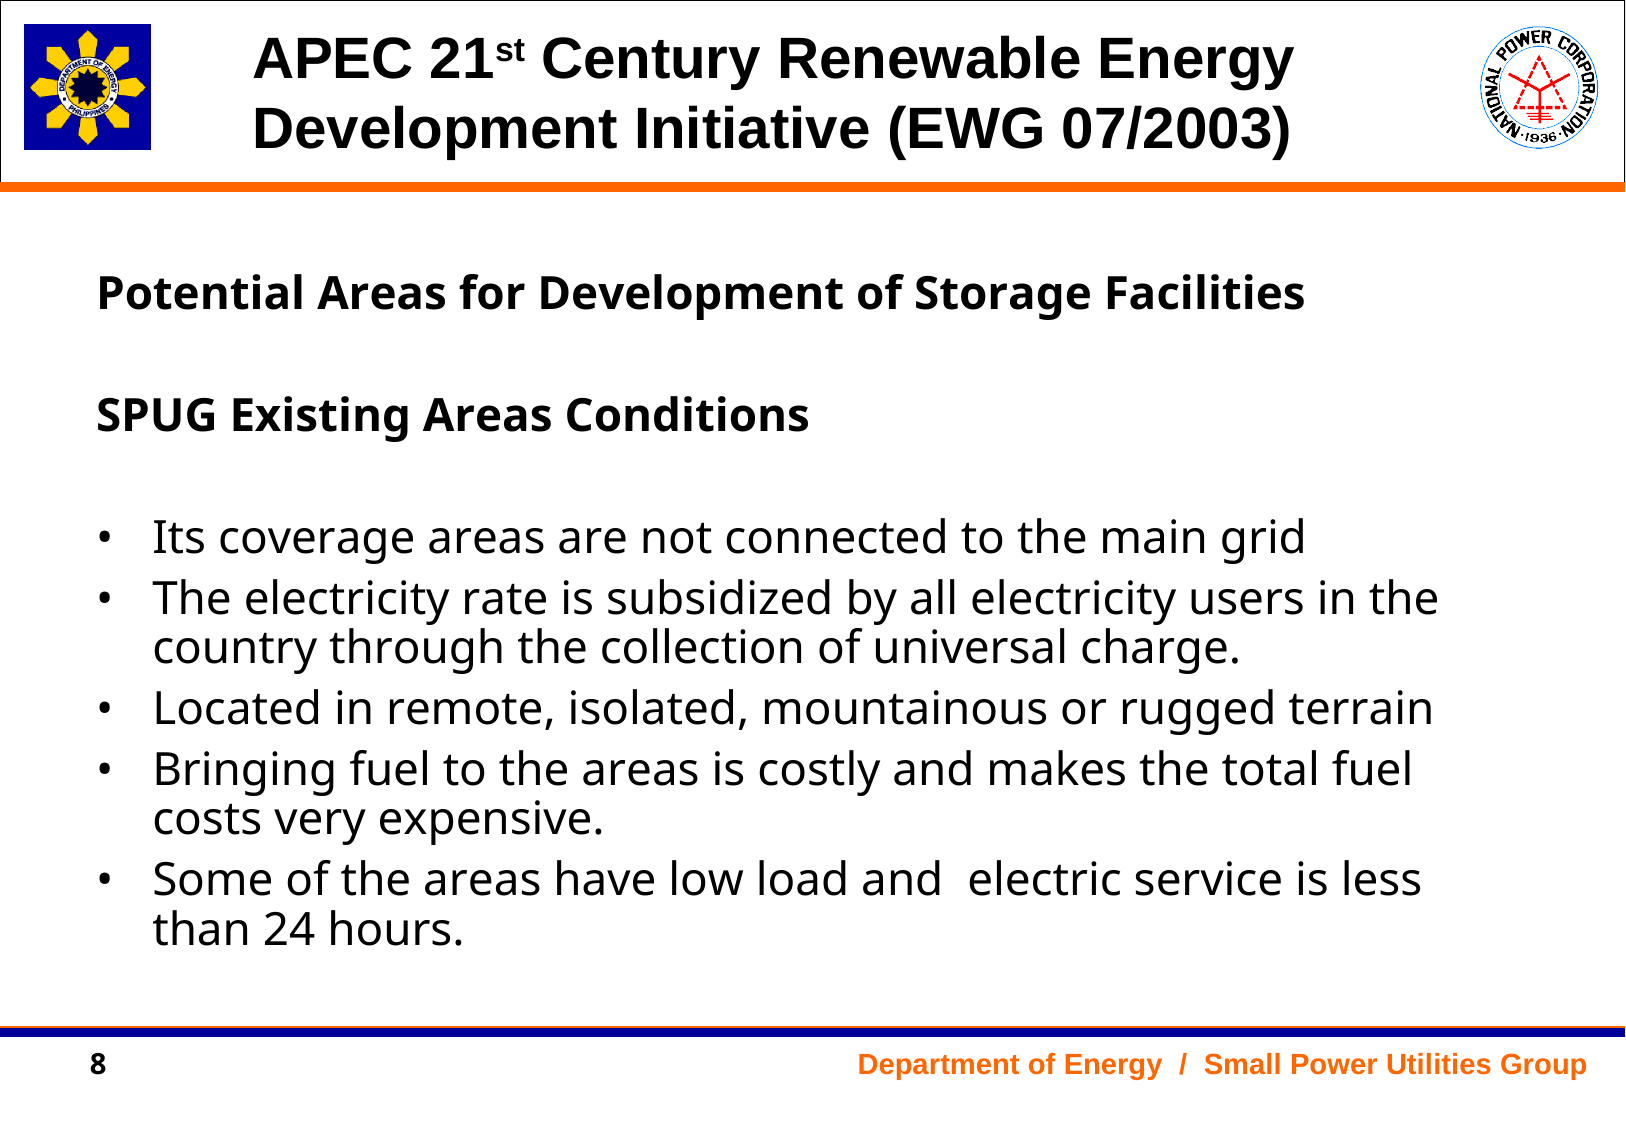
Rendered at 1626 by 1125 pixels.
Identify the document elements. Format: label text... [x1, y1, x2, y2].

list Potential Areas for Development of Storage Facilities SPUG Existing Areas Conditions Its coverage areas are not connected to the main grid The electricity rate is subsidized by all electricity users in the country through the collection of universal charge. Located in remote, isolated, mountainous or rugged terrain Bringing fuel to the areas is costly and makes the total fuel costs very expensive. Some of the areas have low load and electric service is less than 24 hours. [81, 262, 1544, 1005]
picture [1475, 24, 1600, 150]
picture [24, 24, 151, 150]
